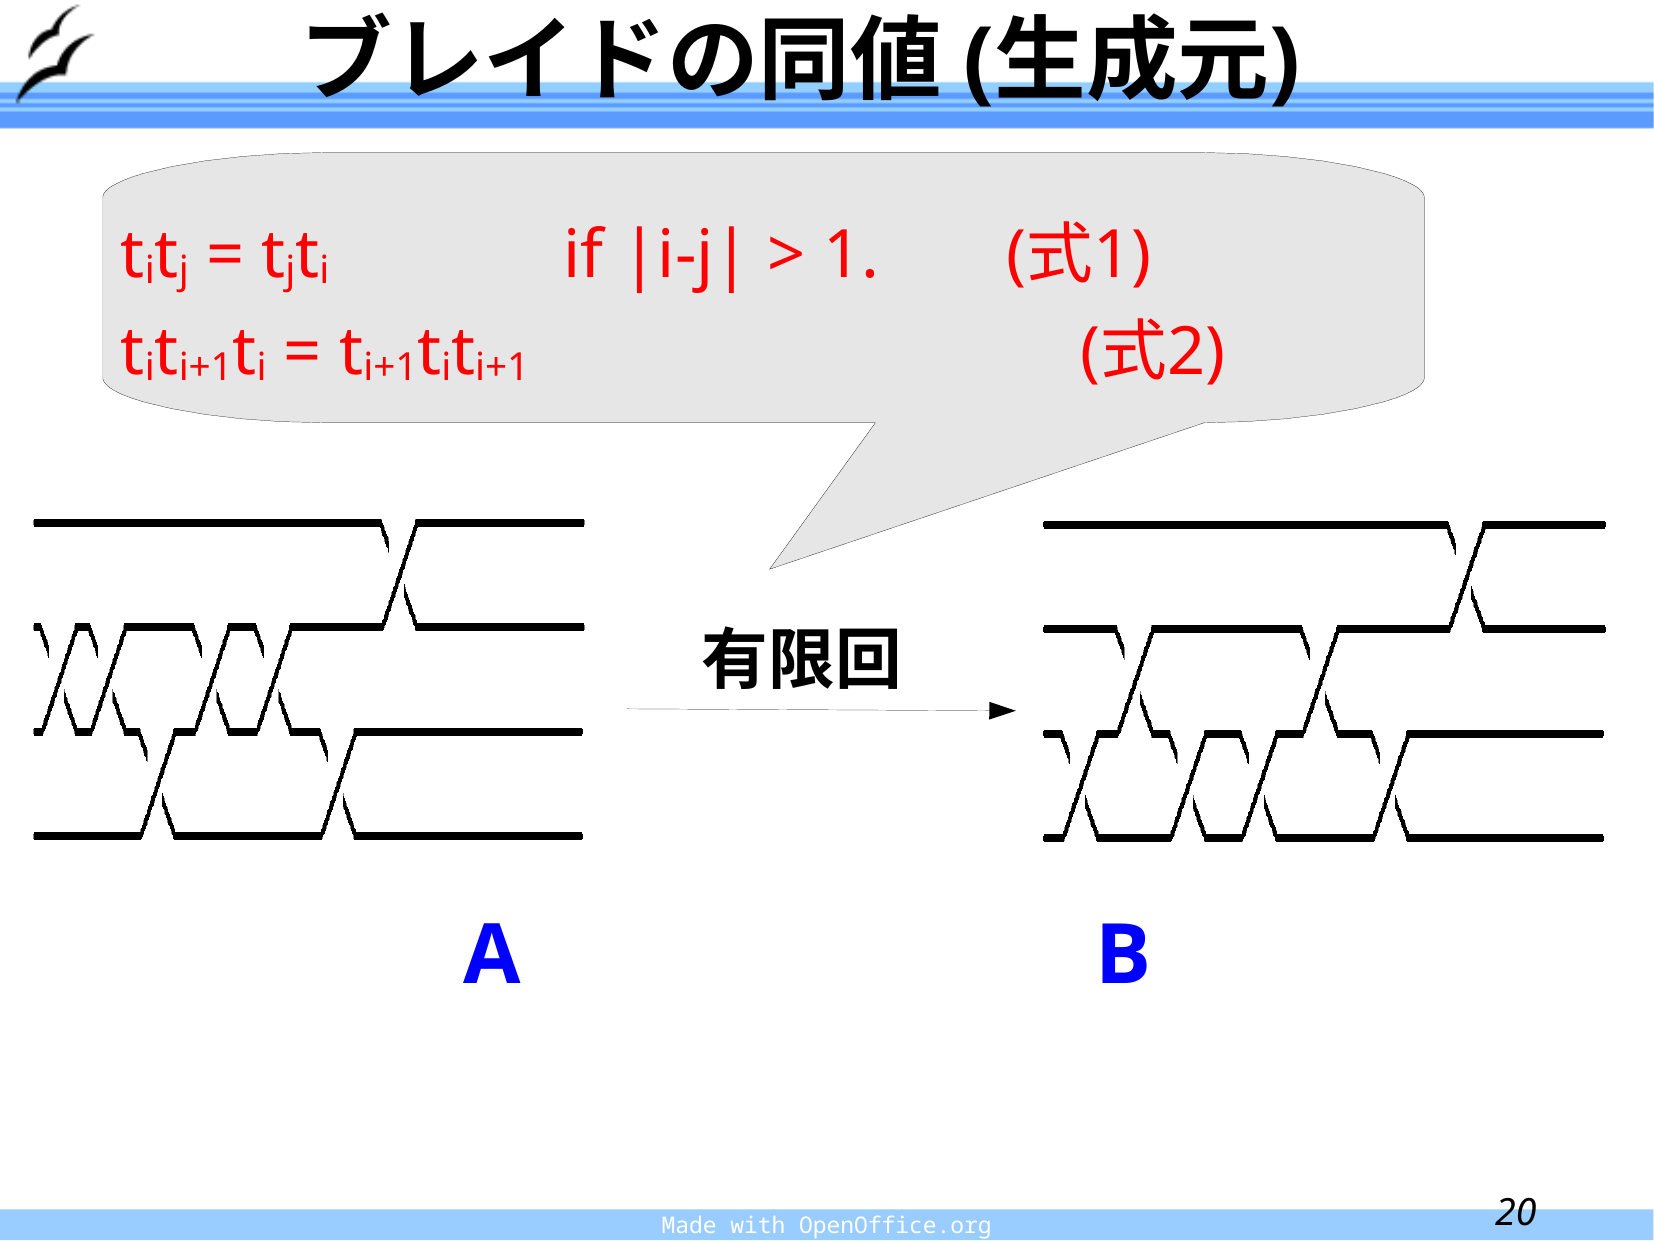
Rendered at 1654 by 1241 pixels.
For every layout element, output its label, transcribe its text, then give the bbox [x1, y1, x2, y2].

text_box 有限回 [687, 598, 982, 680]
picture [0, 0, 1654, 133]
subtitle titj = tjti if |i-j| > 1. (式1) titi+1ti = ti+1titi+1 (式2) [120, 159, 1637, 436]
picture [6, 152, 1650, 946]
title ブレイドの同値 (生成元) [94, 3, 1507, 103]
text_box A B [242, 879, 1373, 985]
